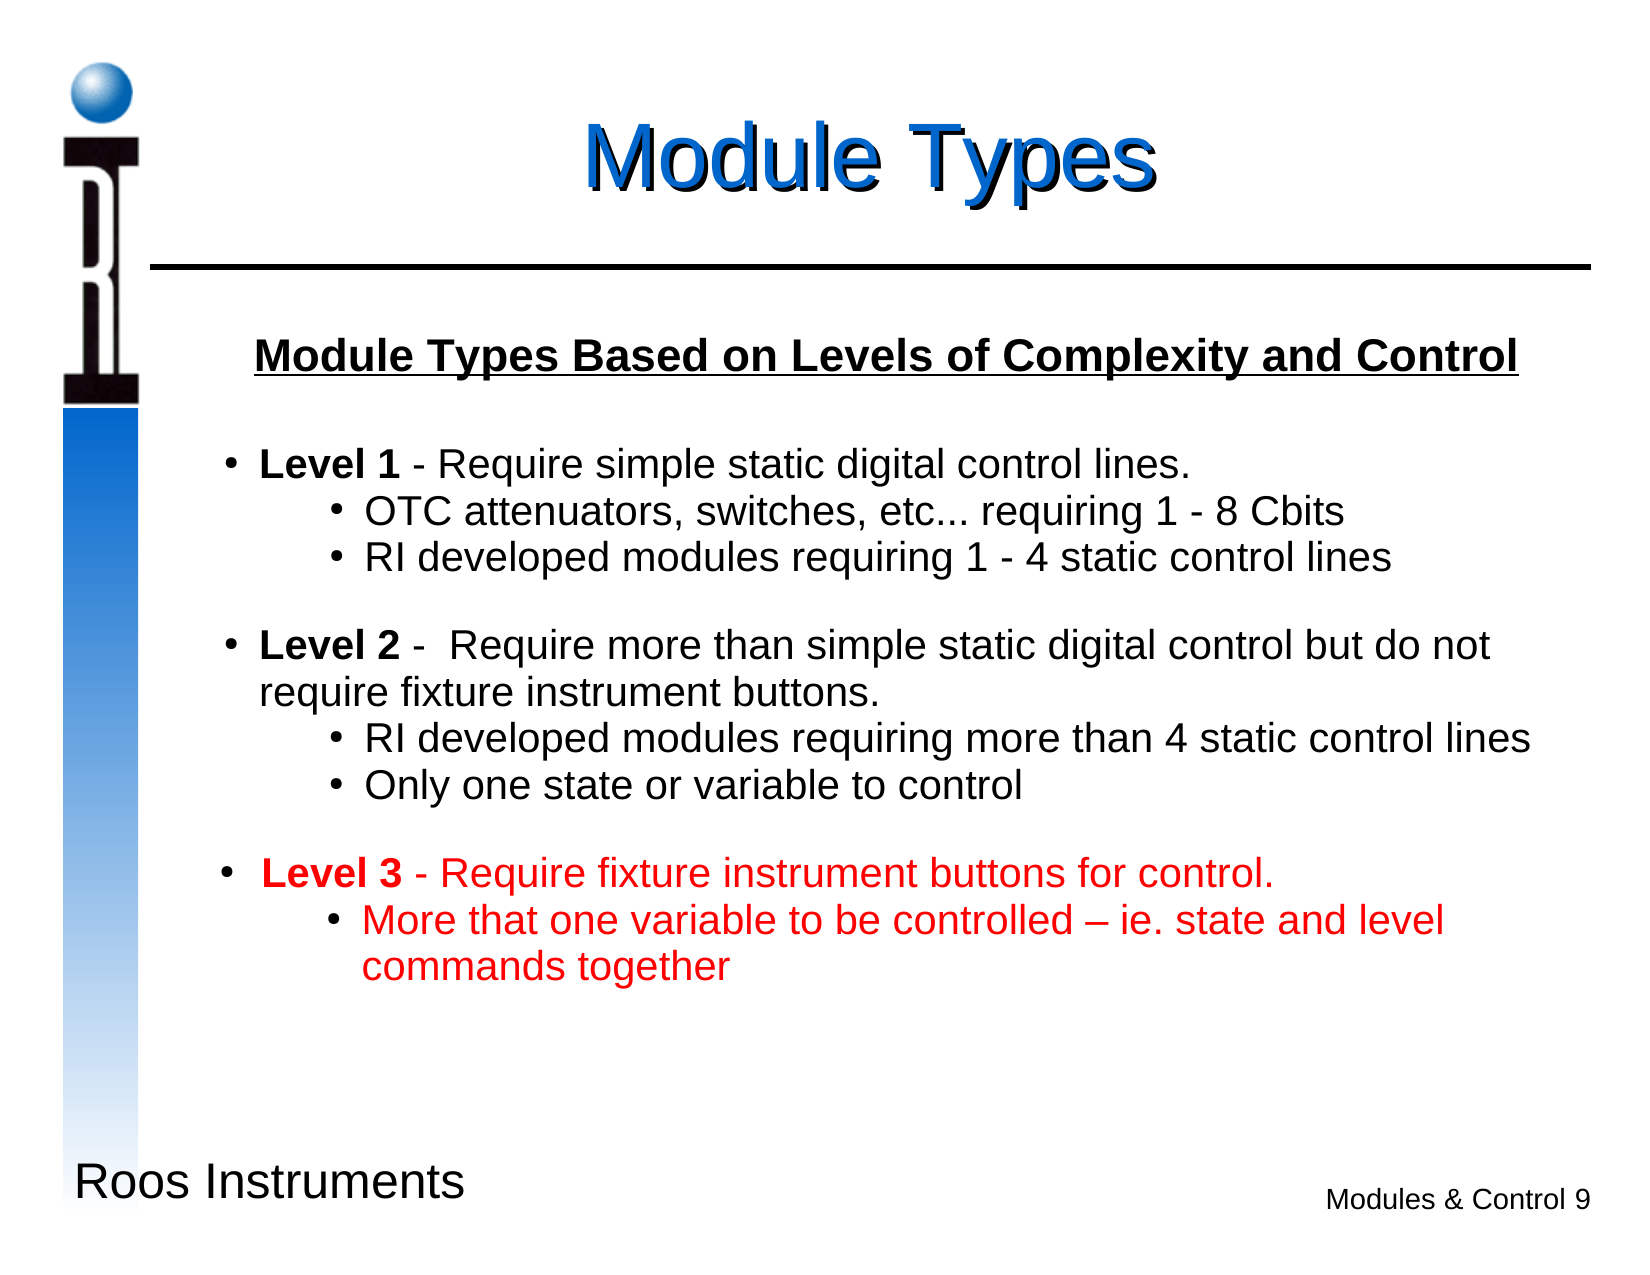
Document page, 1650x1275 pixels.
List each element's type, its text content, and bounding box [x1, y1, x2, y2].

text_box Module Types Based on Levels of Complexity and Control Level 1 - Require simple static digital control lines. OTC attenuators, switches, etc... requiring 1 - 8 Cbits RI developed modules requiring 1 - 4 static control lines Level 2 - Require more than simple static digital control but do not require fixture instrument buttons. RI developed modules requiring more than 4 static control lines Only one state or variable to control Level 3 - Require fixture instrument buttons for control. More that one variable to be controlled – ie. state and level commands together [169, 322, 1568, 1007]
picture [59, 59, 144, 411]
title Module Types [147, 59, 1591, 253]
